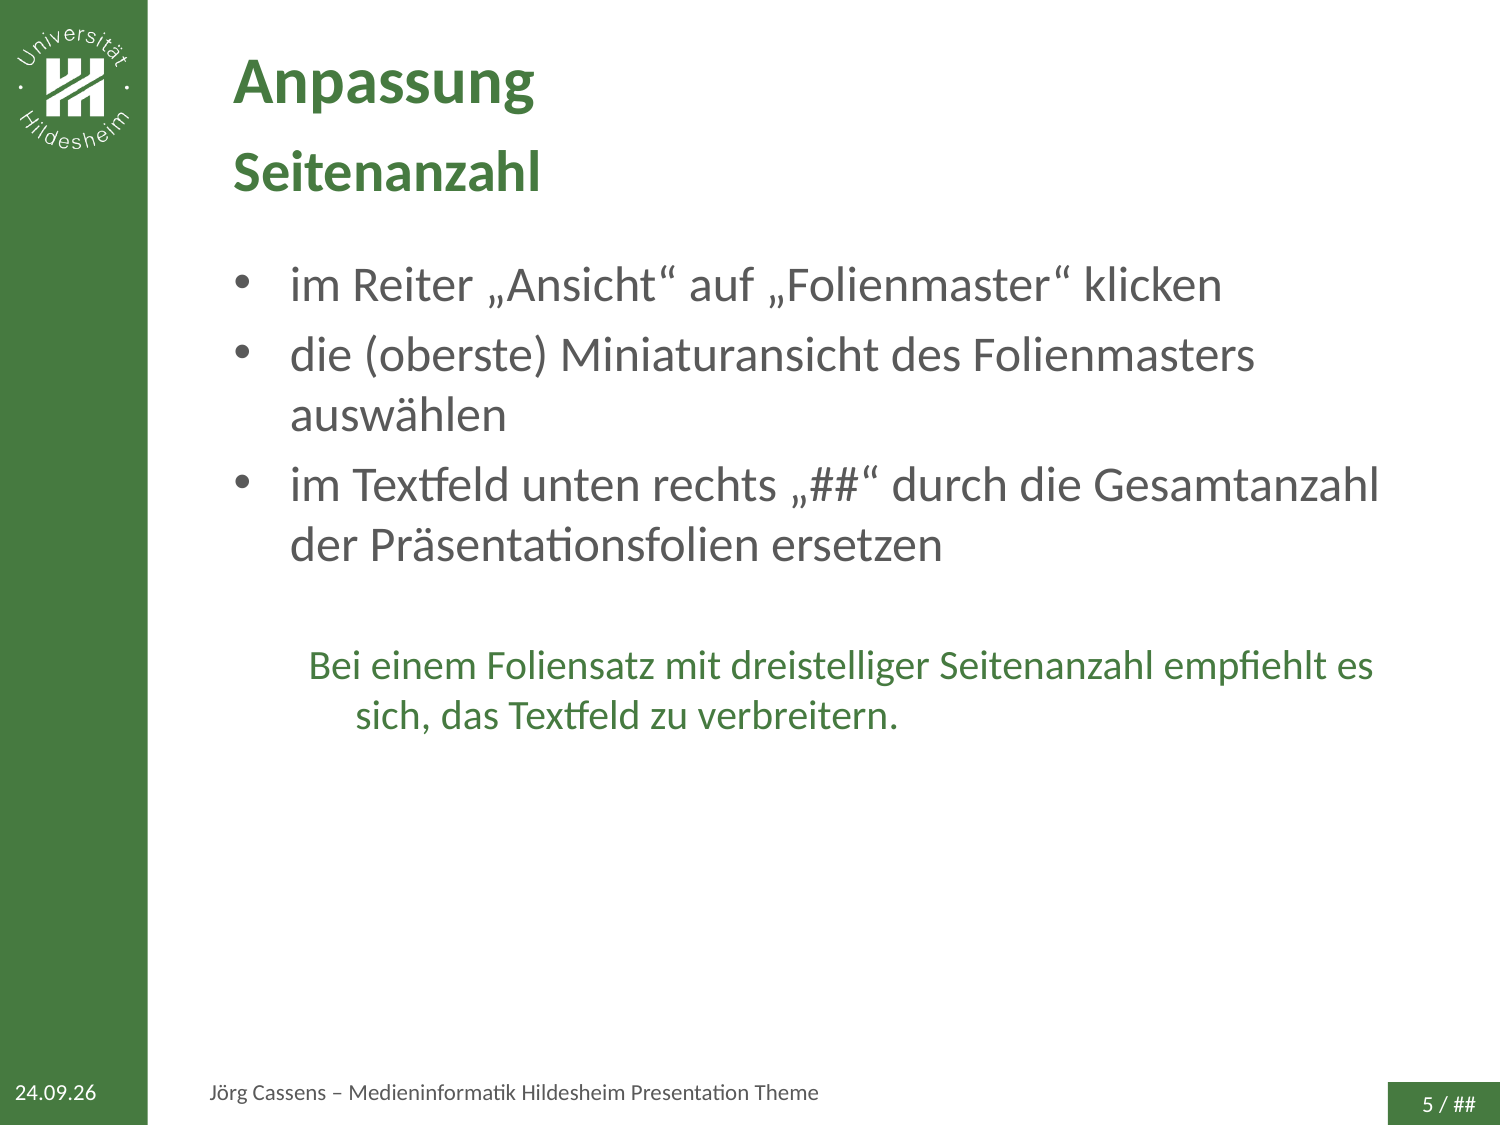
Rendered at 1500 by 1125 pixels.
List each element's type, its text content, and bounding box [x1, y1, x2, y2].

title Anpassung [218, 30, 1425, 124]
picture [17, 29, 129, 149]
list Seitenanzahl [218, 125, 1424, 208]
list im Reiter „Ansicht“ auf „Folienmaster“ klicken die (oberste) Miniaturansicht des Folienmasters auswählen im Textfeld unten rechts „##“ durch die Gesamtanzahl der Präsentationsfolien ersetzen Bei einem Foliensatz mit dreistelliger Seitenanzahl empfiehlt es sich, das Textfeld zu verbreitern. [218, 243, 1424, 1005]
